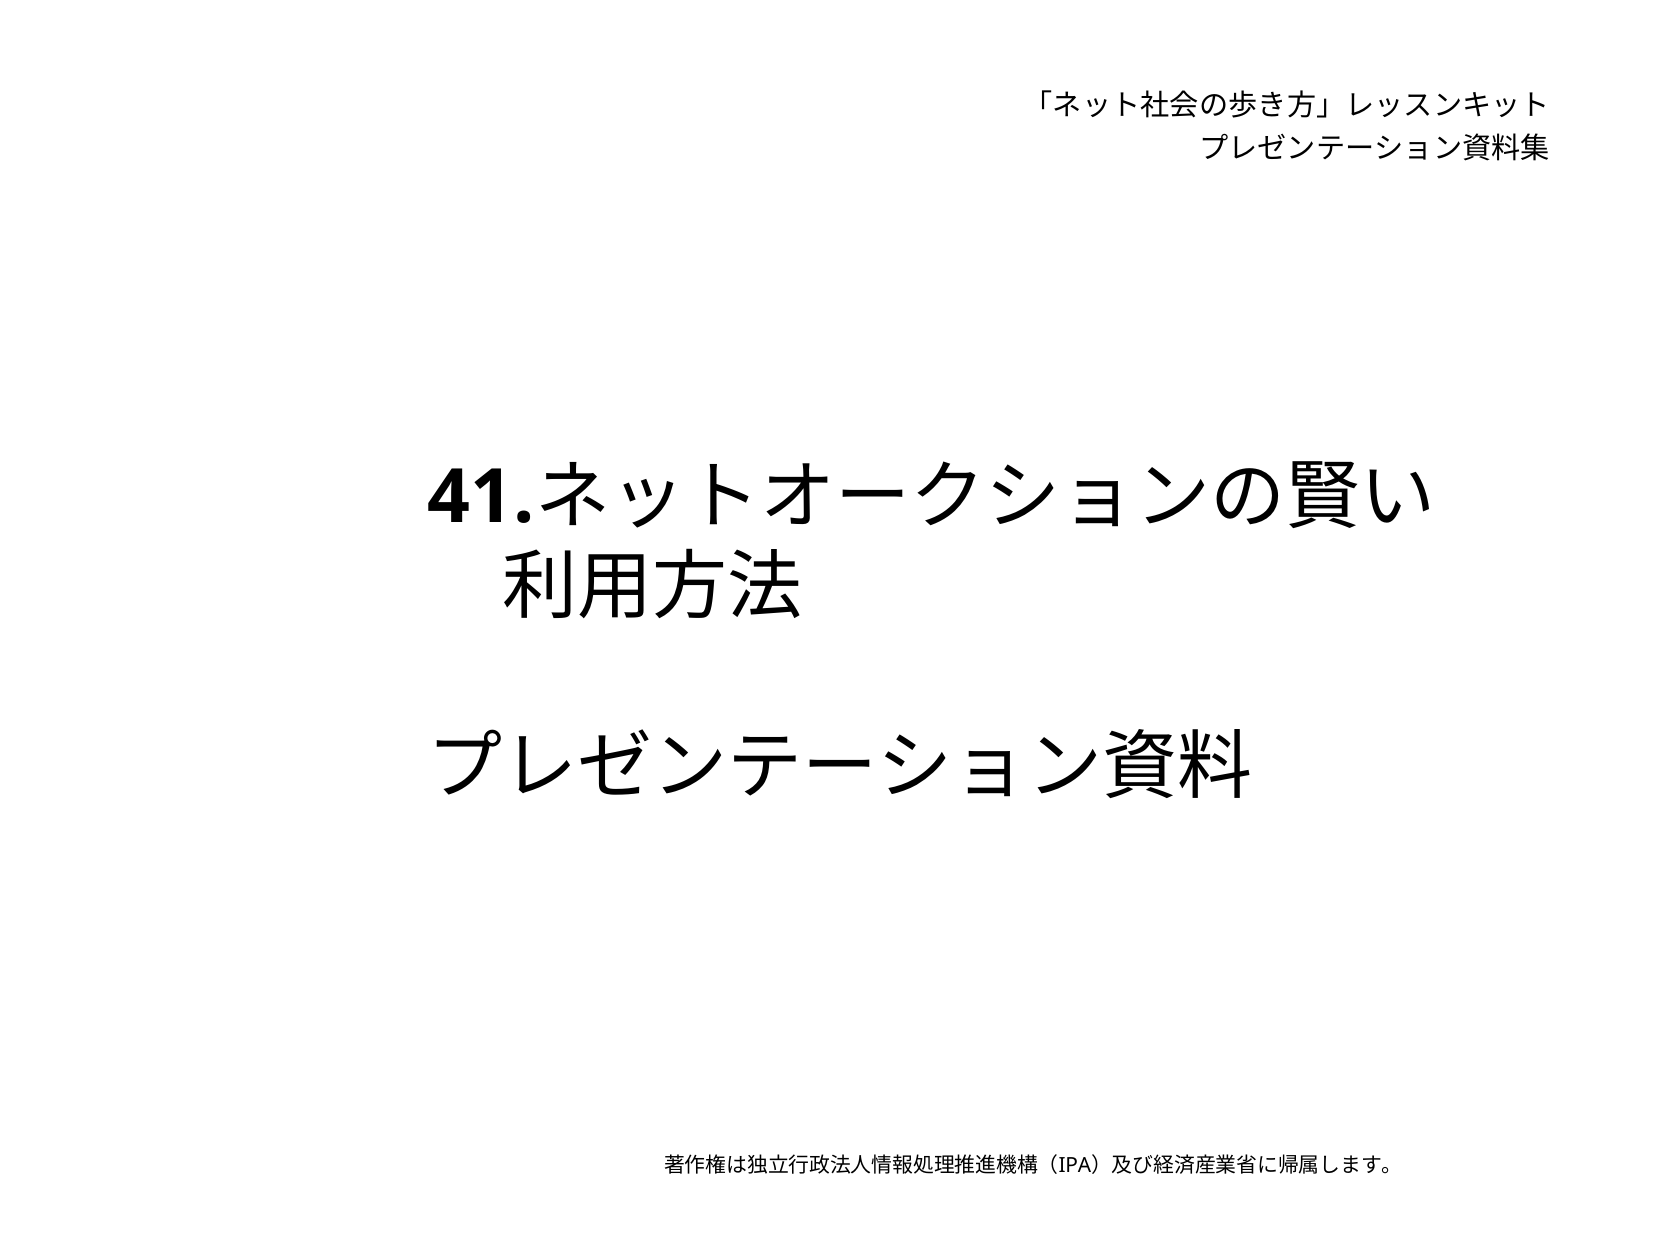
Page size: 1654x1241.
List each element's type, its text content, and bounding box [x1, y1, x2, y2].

text_box 41.ネットオークションの賢い 利用方法 プレゼンテーション資料 [413, 442, 1477, 819]
text_box 「ネット社会の歩き方」レッスンキット プレゼンテーション資料集 [1003, 74, 1566, 175]
text_box 著作権は独立行政法人情報処理推進機構（IPA）及び経済産業省に帰属します。 [649, 1145, 1536, 1186]
